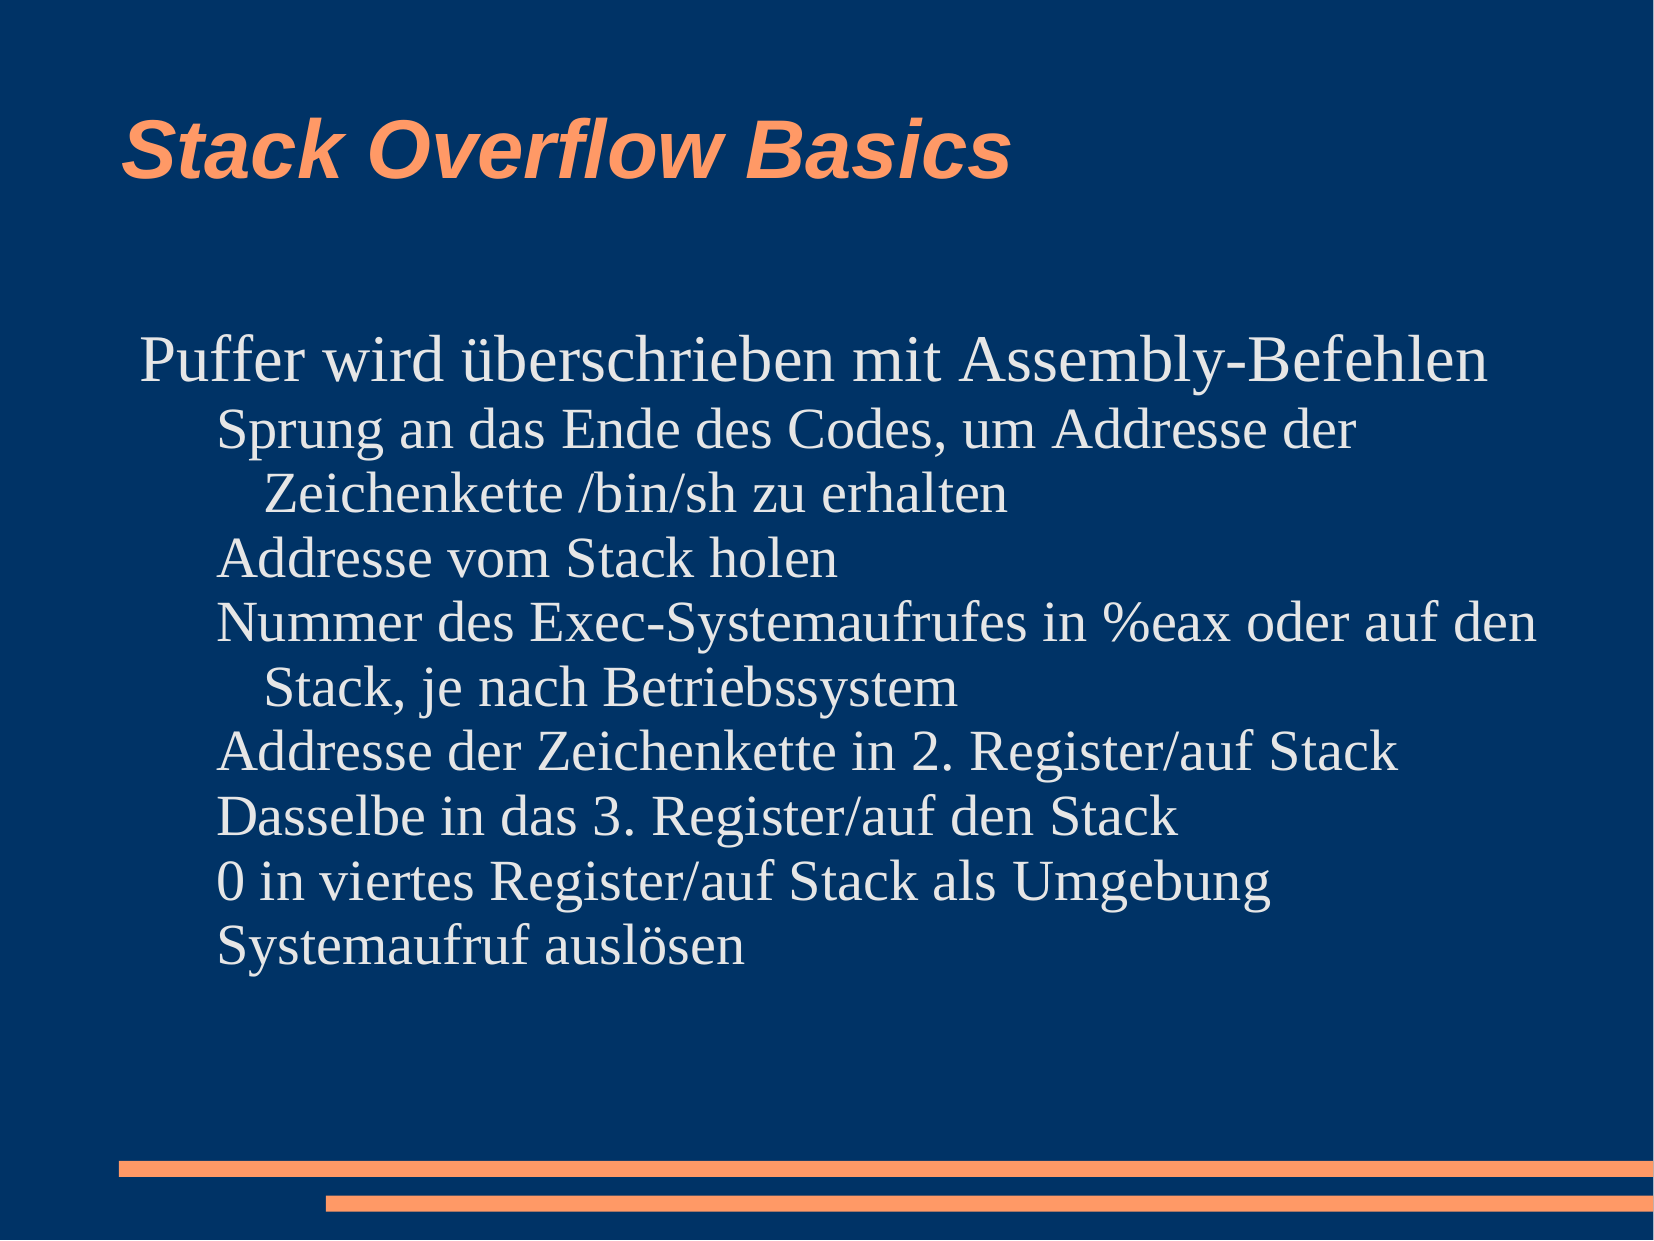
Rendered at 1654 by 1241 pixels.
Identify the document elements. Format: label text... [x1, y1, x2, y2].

list Puffer wird überschrieben mit Assembly-Befehlen Sprung an das Ende des Codes, um Addresse der Zeichenkette /bin/sh zu erhalten Addresse vom Stack holen Nummer des Exec-Systemaufrufes in %eax oder auf den Stack, je nach Betriebssystem Addresse der Zeichenkette in 2. Register/auf Stack Dasselbe in das 3. Register/auf den Stack 0 in viertes Register/auf Stack als Umgebung Systemaufruf auslösen [121, 322, 1561, 1118]
title Stack Overflow Basics [121, 46, 1534, 254]
